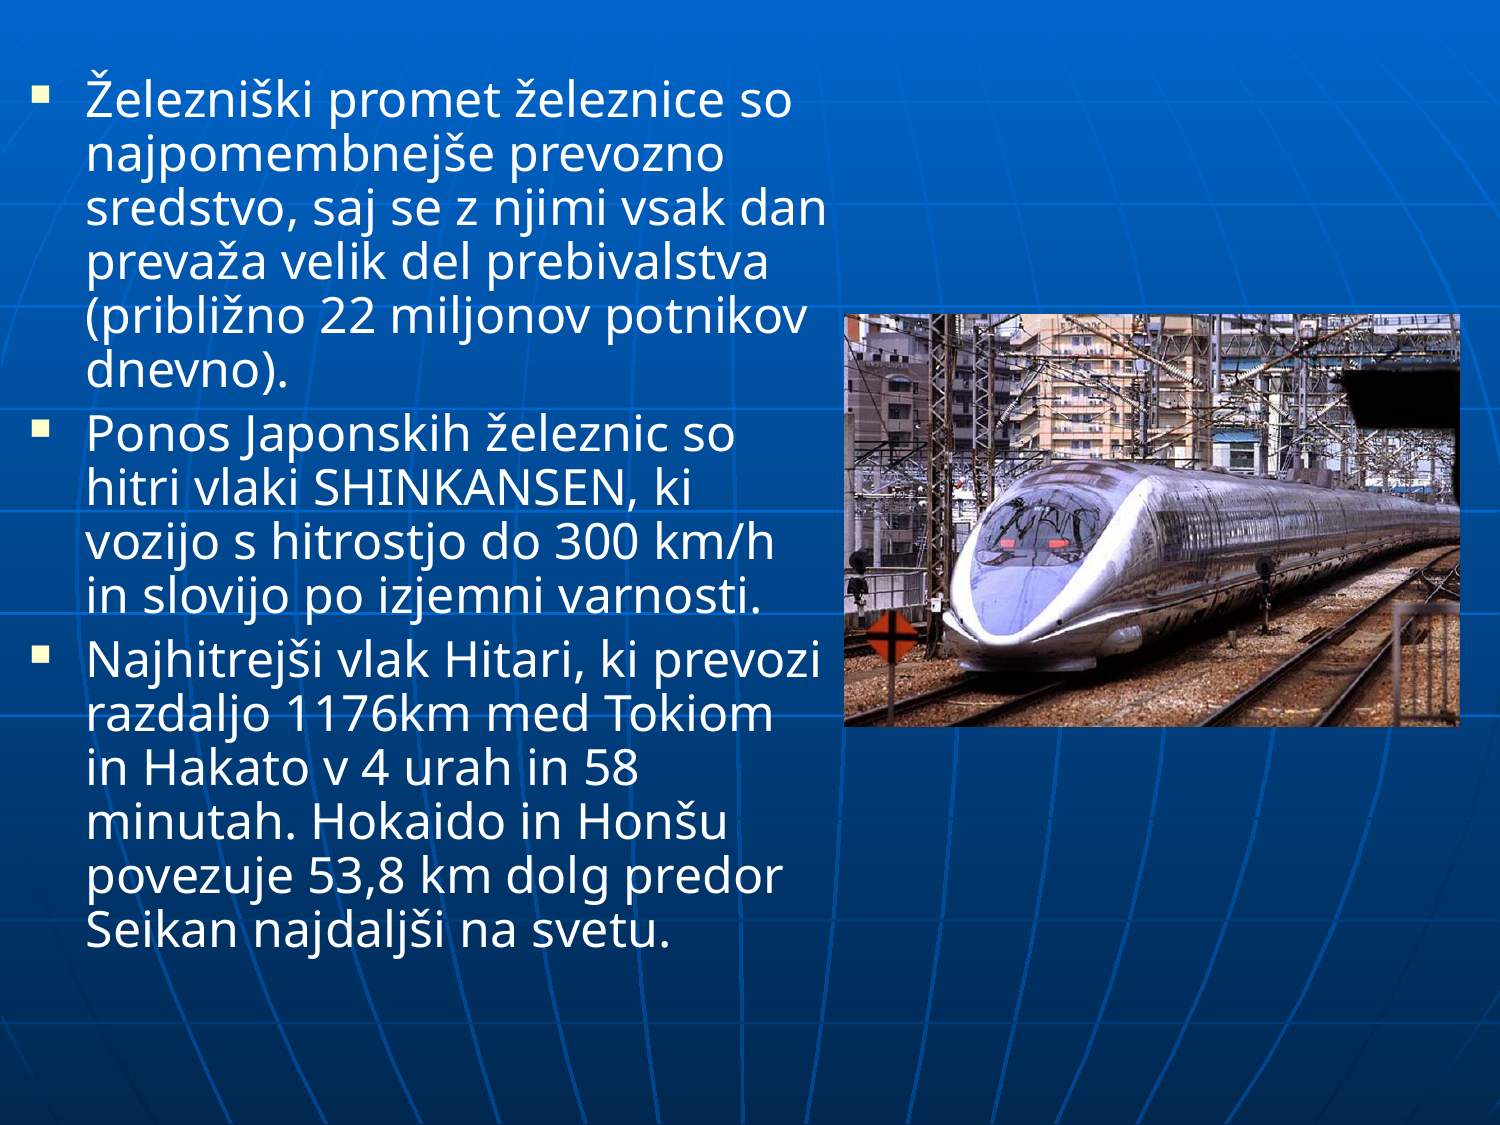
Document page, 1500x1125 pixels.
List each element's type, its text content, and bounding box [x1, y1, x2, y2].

picture [844, 314, 1460, 727]
list Železniški promet železnice so najpomembnejše prevozno sredstvo, saj se z njimi vsak dan prevaža velik del prebivalstva (približno 22 miljonov potnikov dnevno). Ponos Japonskih železnic so hitri vlaki SHINKANSEN, ki vozijo s hitrostjo do 300 km/h in slovijo po izjemni varnosti. Najhitrejši vlak Hitari, ki prevozi razdaljo 1176km med Tokiom in Hakato v 4 urah in 58 minutah. Hokaido in Honšu povezuje 53,8 km dolg predor Seikan najdaljši na svetu. [14, 67, 848, 1084]
